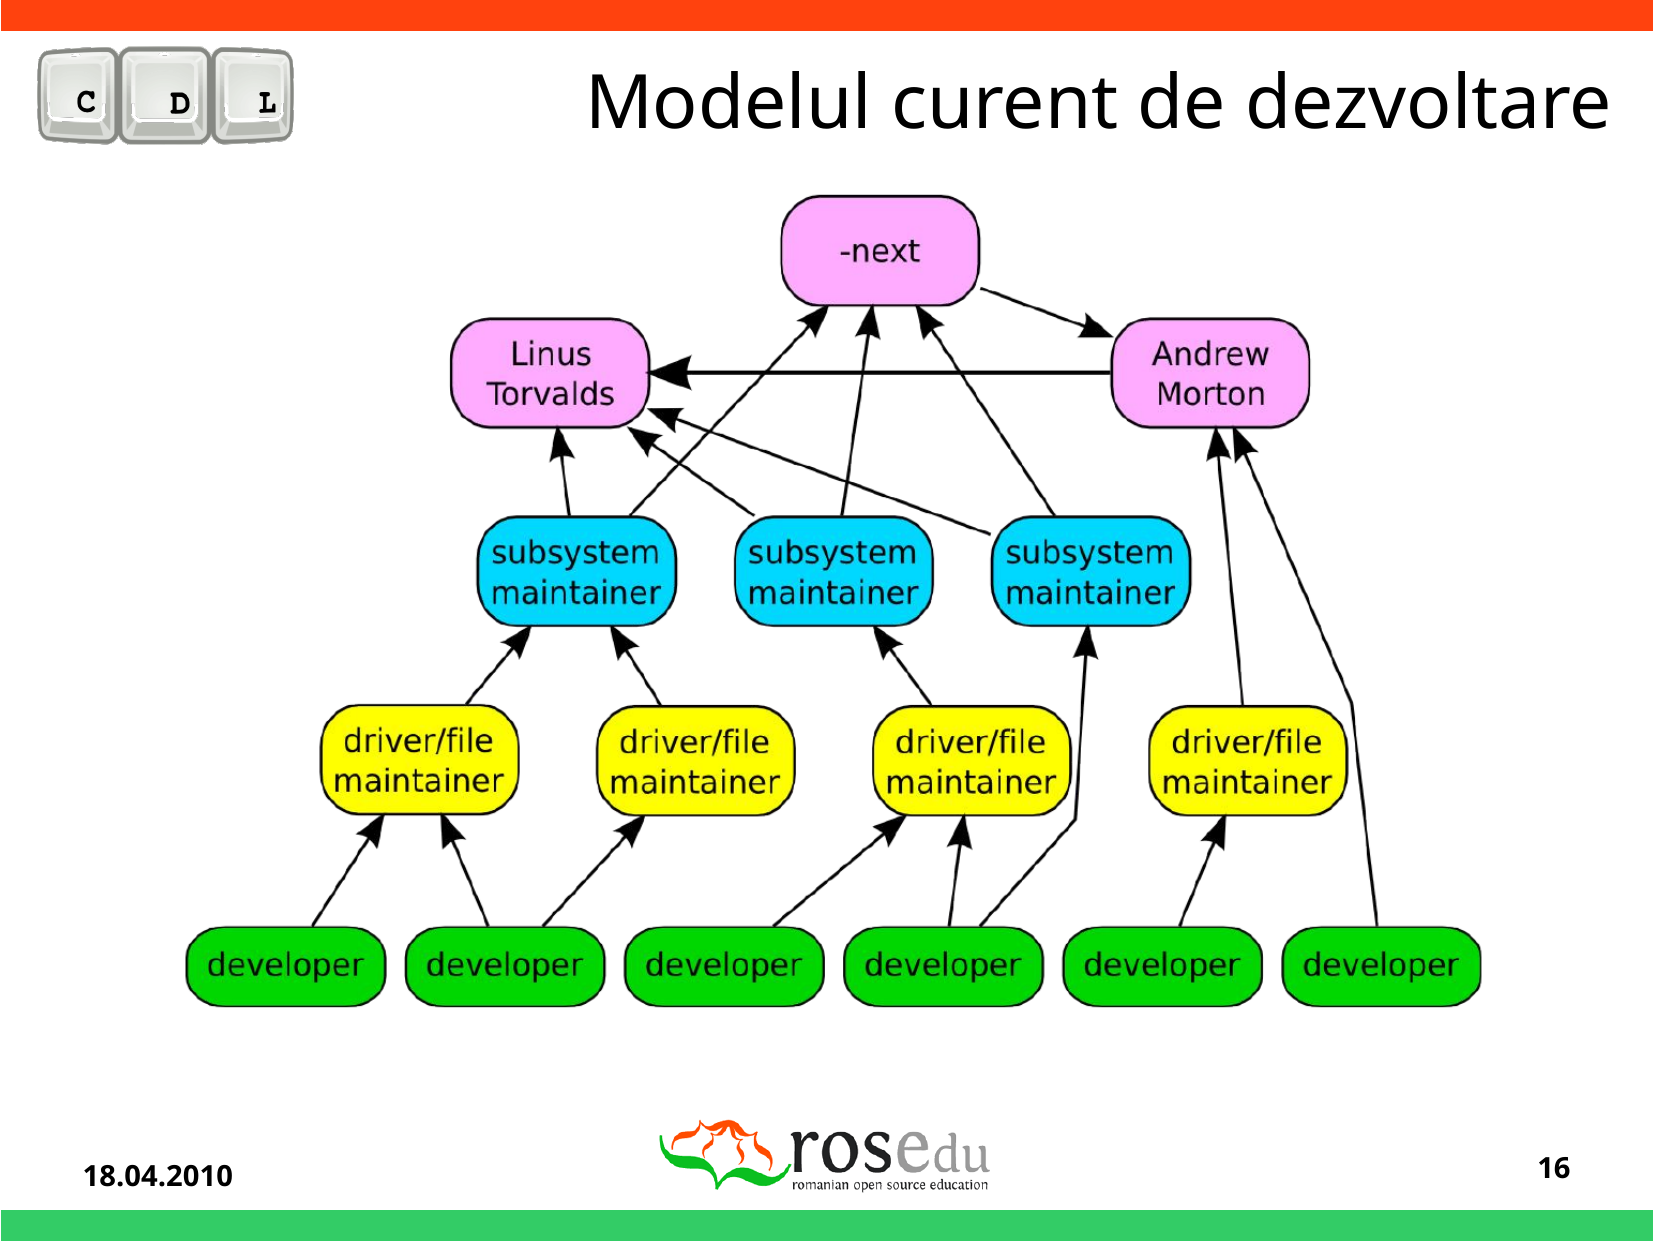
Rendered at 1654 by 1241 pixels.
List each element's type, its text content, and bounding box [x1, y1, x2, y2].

title Modelul curent de dezvoltare [300, 55, 1613, 143]
picture [656, 1104, 1005, 1209]
picture [177, 182, 1490, 1019]
picture [37, 46, 294, 145]
